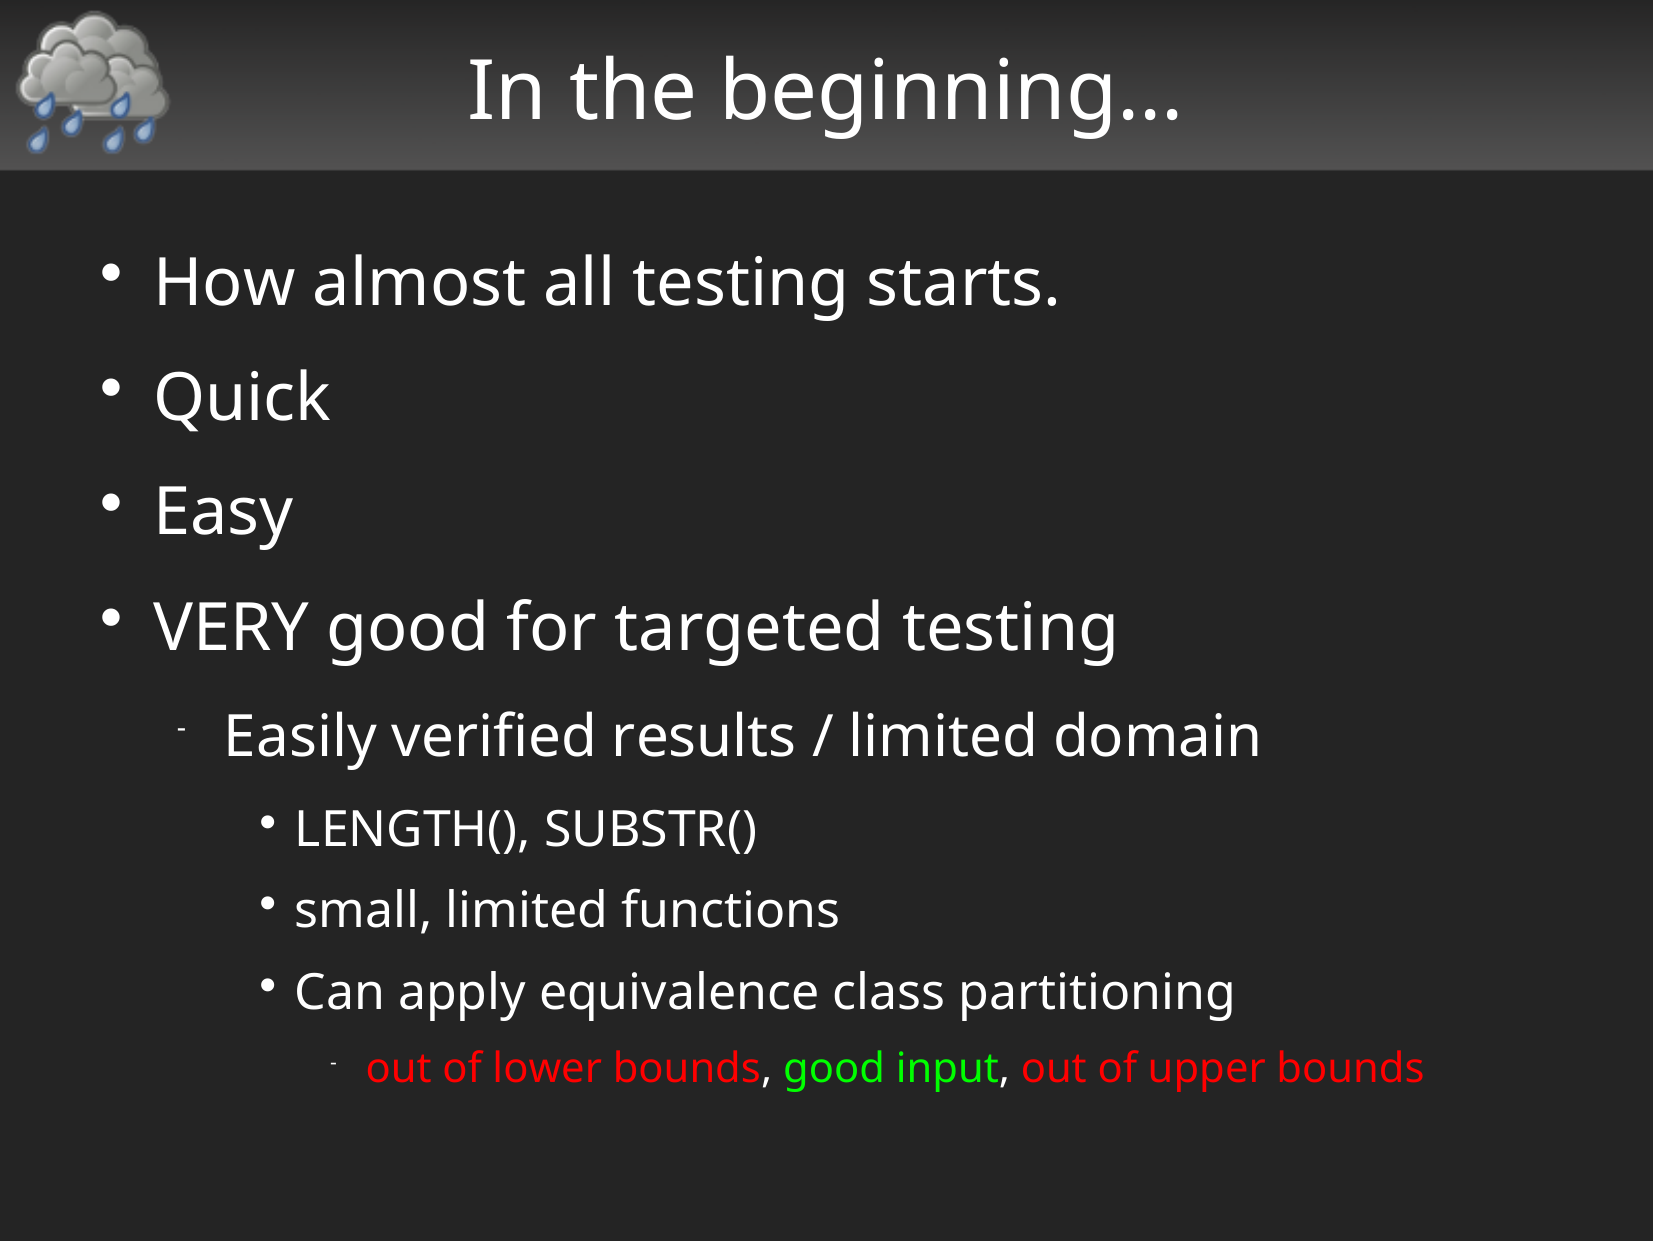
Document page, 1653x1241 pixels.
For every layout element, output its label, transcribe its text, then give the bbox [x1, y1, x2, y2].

title In the beginning... [82, 39, 1570, 137]
picture [0, 0, 1653, 1241]
list How almost all testing starts. Quick Easy VERY good for targeted testing Easily verified results / limited domain LENGTH(), SUBSTR() small, limited functions Can apply equivalence class partitioning out of lower bounds, good input, out of upper bounds [82, 236, 1570, 1088]
